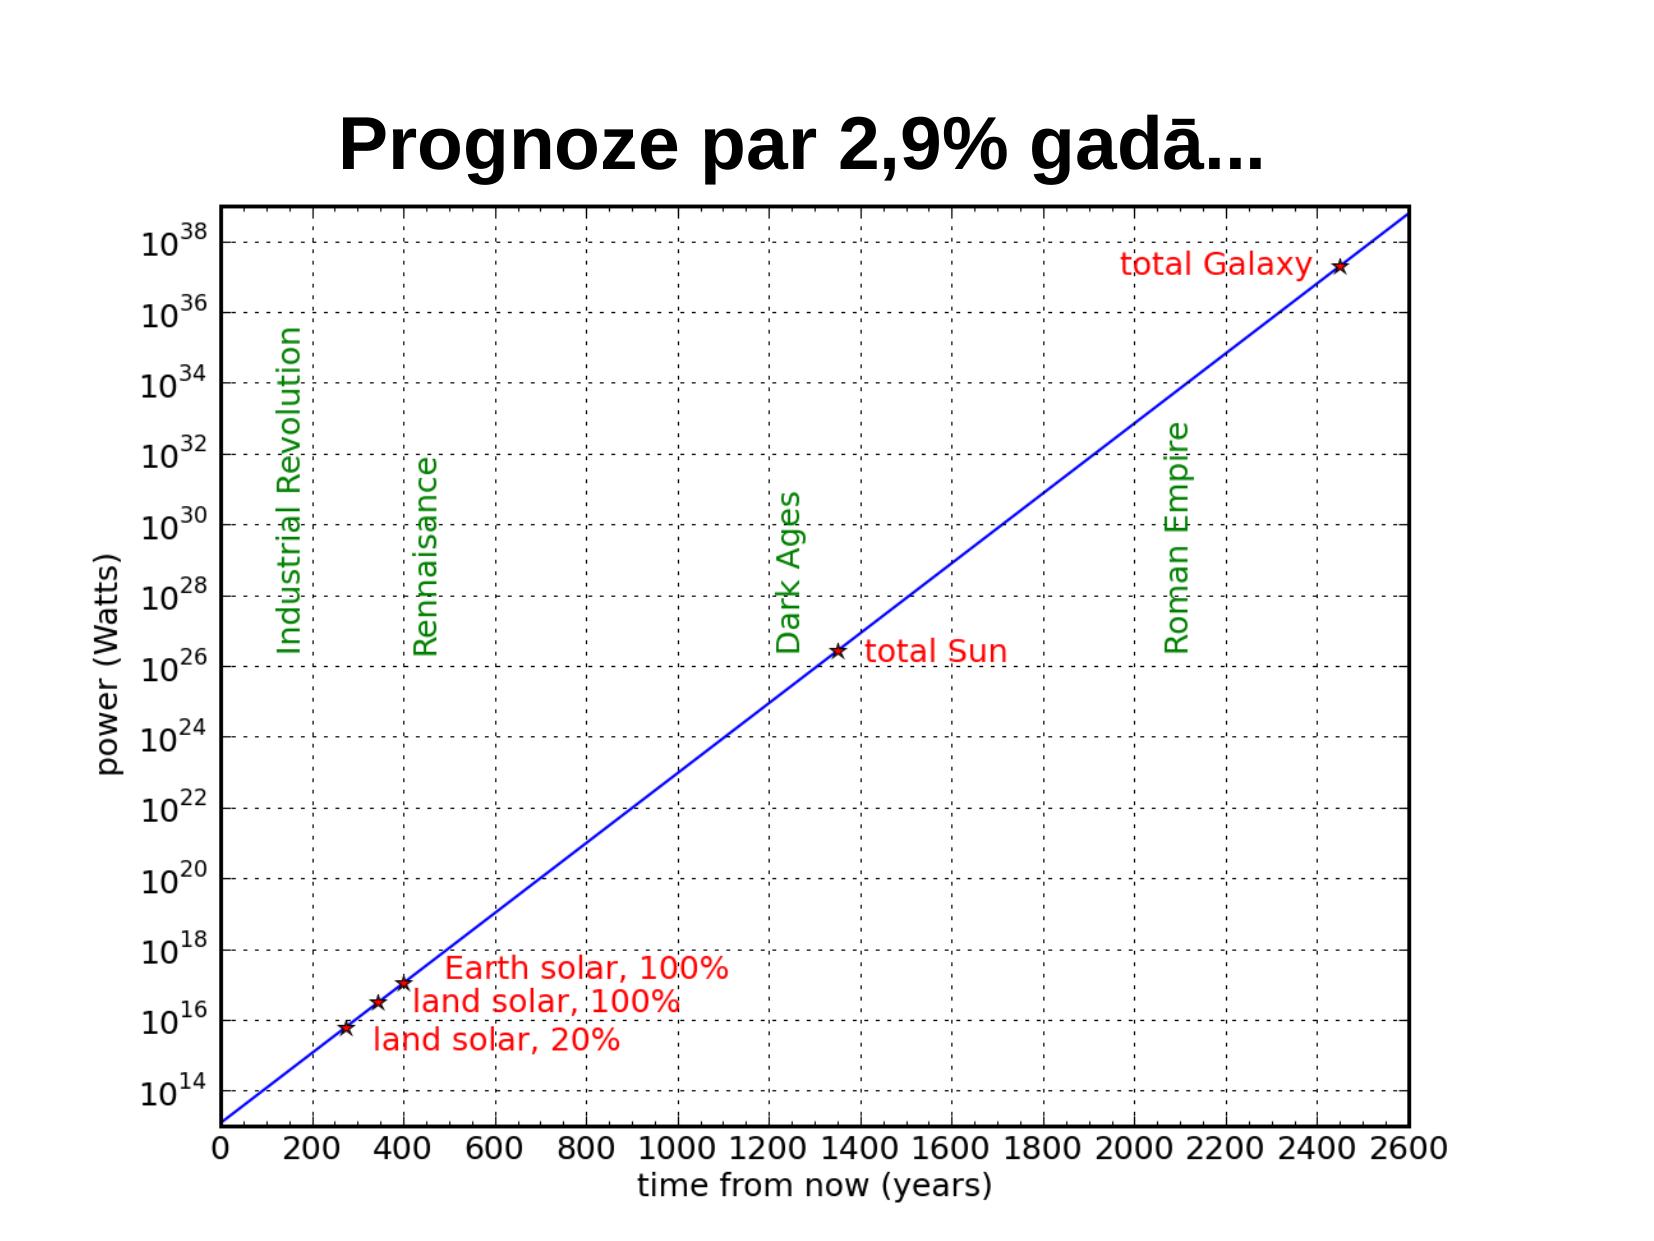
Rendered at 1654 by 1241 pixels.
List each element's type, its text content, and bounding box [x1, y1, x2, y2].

picture [29, 91, 1562, 1241]
title Prognoze par 2,9% gadā... [94, 96, 1512, 195]
